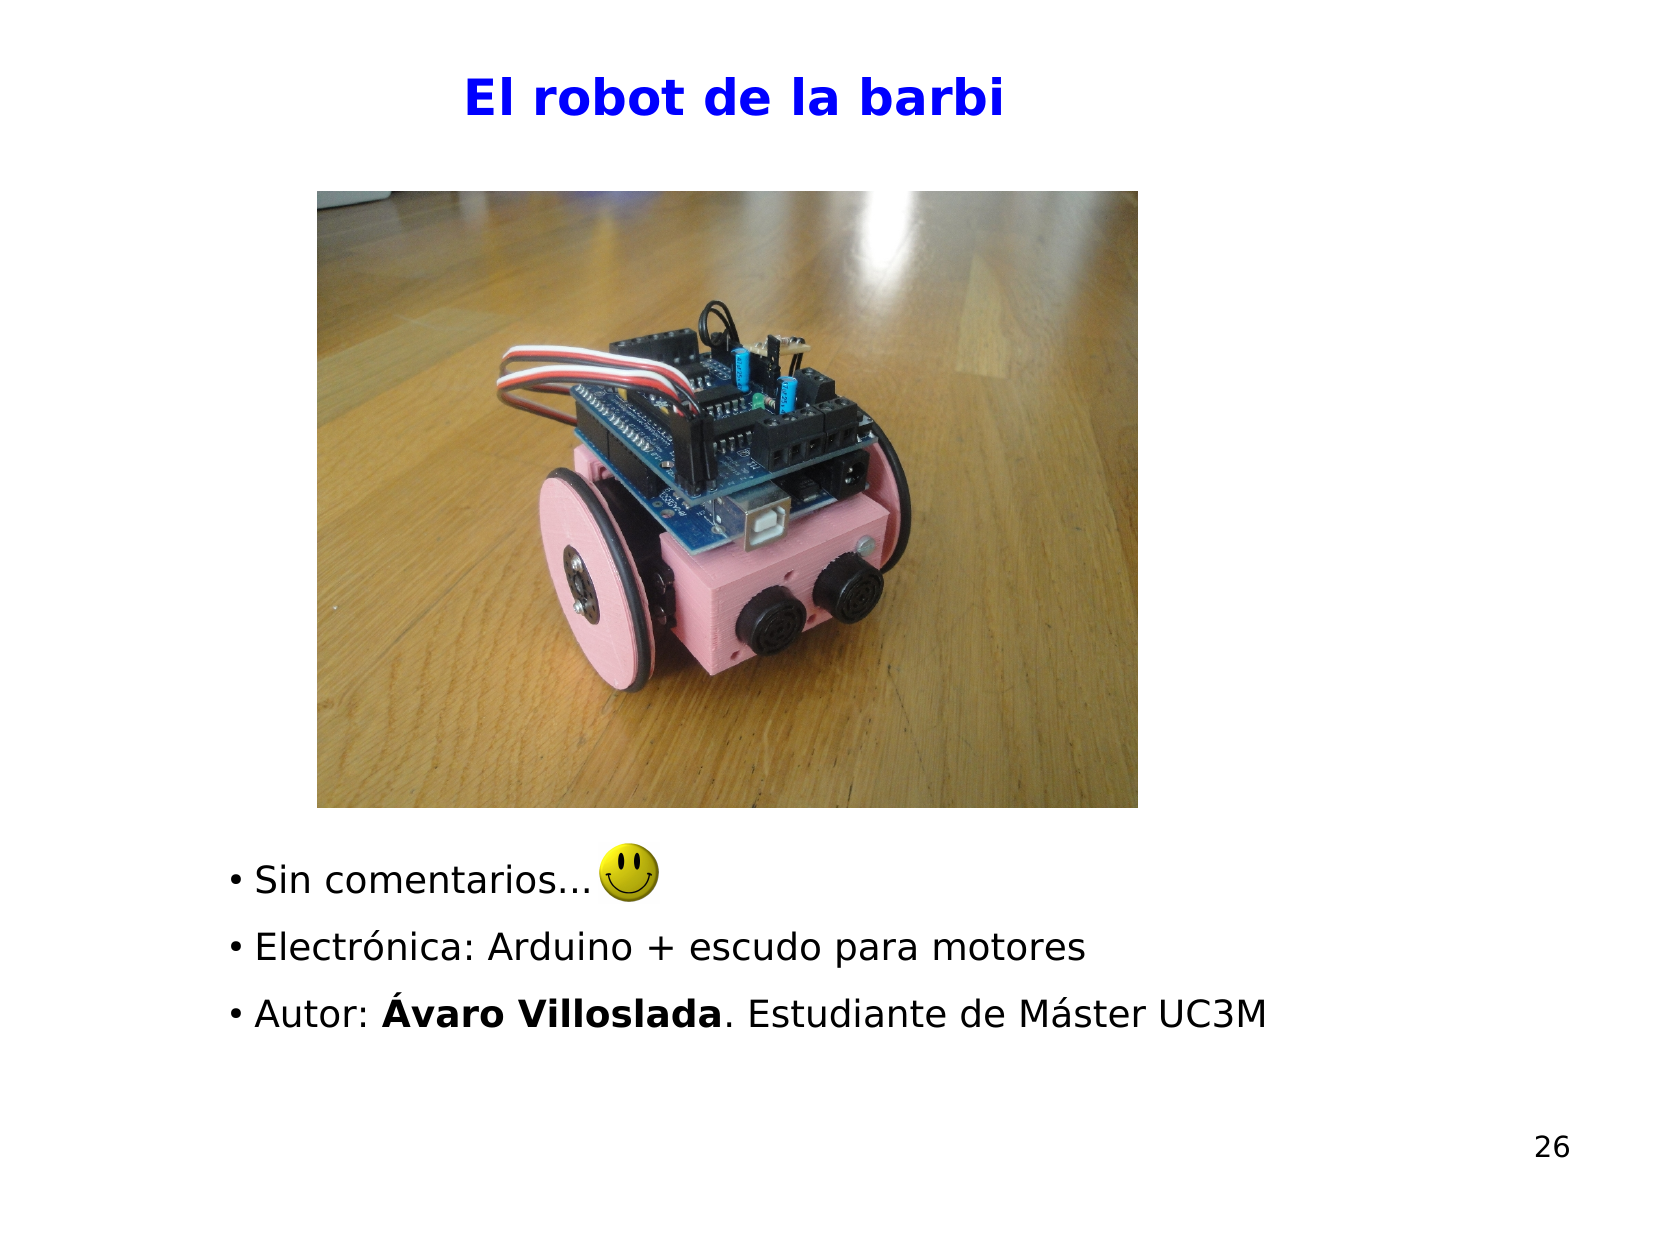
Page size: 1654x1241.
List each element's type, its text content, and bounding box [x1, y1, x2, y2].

picture [317, 191, 1138, 808]
text_box Sin comentarios... Electrónica: Arduino + escudo para motores Autor: Ávaro Villoslada. Estudiante de Máster UC3M [214, 851, 1350, 1044]
text_box El robot de la barbi [449, 61, 1051, 135]
picture [598, 842, 660, 904]
